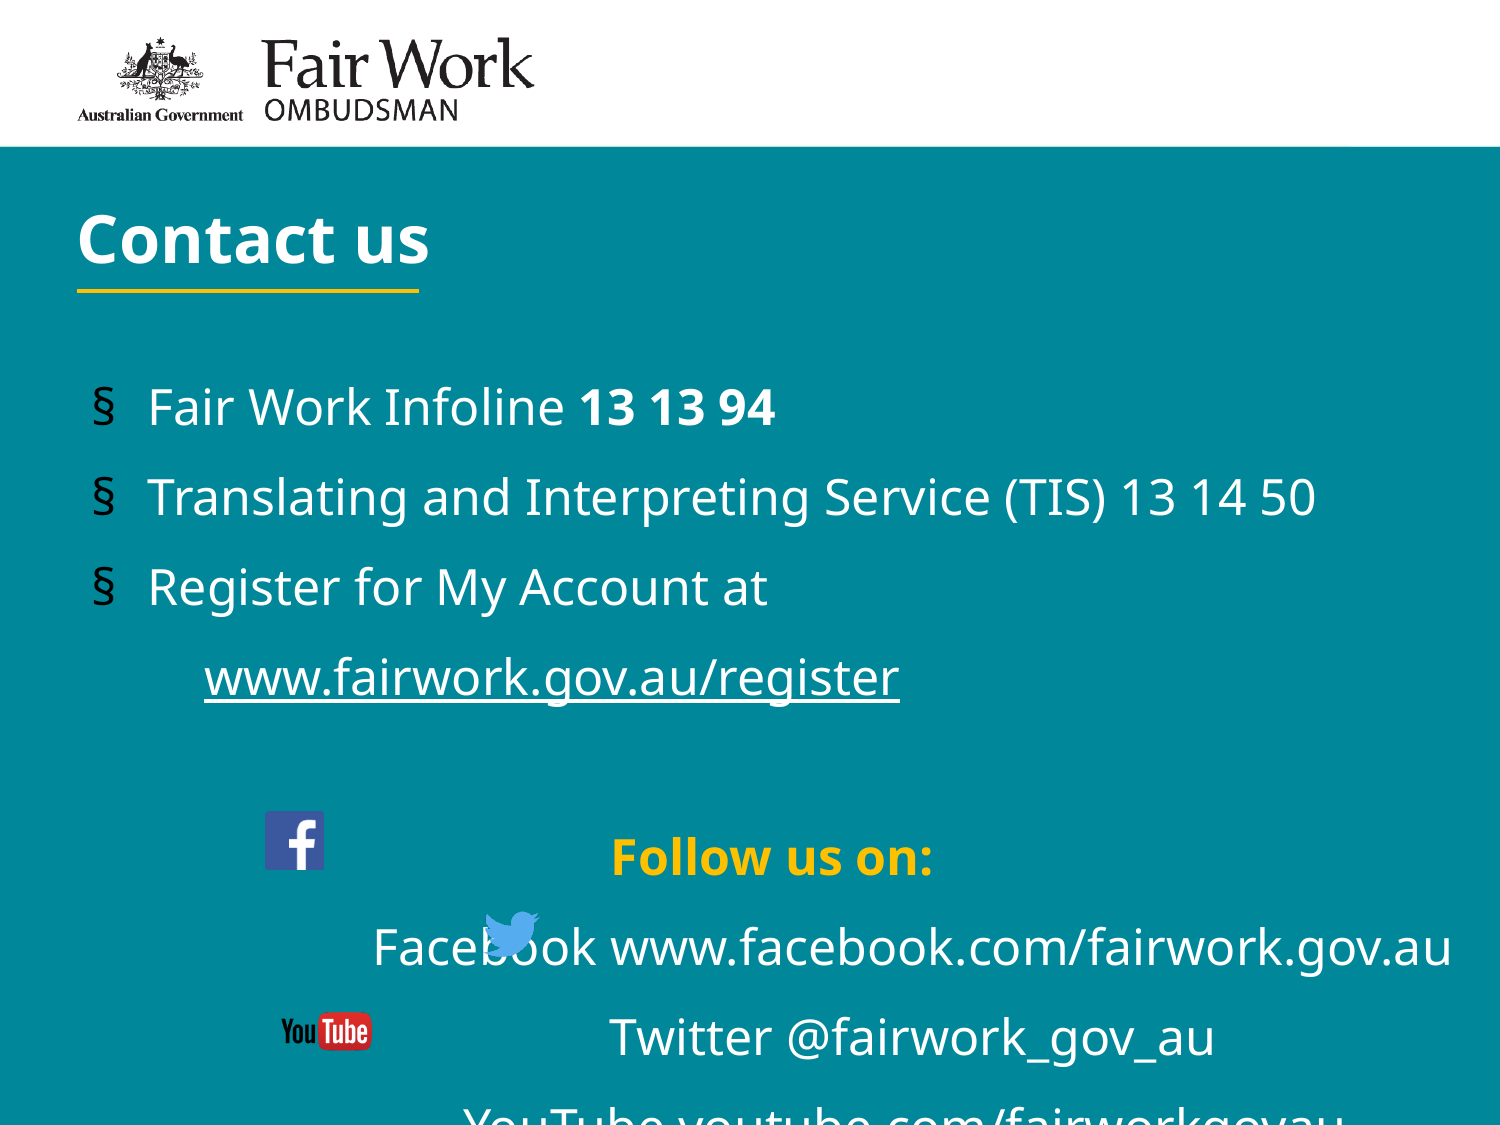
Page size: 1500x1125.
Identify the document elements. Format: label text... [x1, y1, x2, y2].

picture [469, 893, 553, 976]
picture [265, 812, 324, 870]
text_box Fair Work Infoline 13 13 94 Translating and Interpreting Service (TIS) 13 14 50 Register for My Account at www.fairwork.gov.au/register Follow us on: Facebook www.facebook.com/fairwork.gov.au Twitter @fairwork_gov_au YouTube youtube.com/fairworkgovau [76, 338, 1483, 1081]
text_box [712, 1121, 724, 1125]
text_box [853, 1121, 864, 1125]
text_box [967, 1121, 978, 1125]
text_box [1133, 1121, 1145, 1125]
picture [67, 22, 544, 138]
text_box [950, 1121, 961, 1125]
text_box [1241, 1121, 1253, 1125]
text_box [646, 1121, 657, 1125]
picture [256, 987, 396, 1075]
text_box [1210, 1121, 1222, 1125]
text_box [0, 149, 1500, 1125]
text_box [823, 1121, 835, 1125]
text_box [497, 1121, 509, 1125]
text_box [65, 9, 511, 137]
title Contact us [76, 136, 1461, 338]
text_box [616, 1121, 628, 1125]
text_box [919, 1121, 931, 1125]
